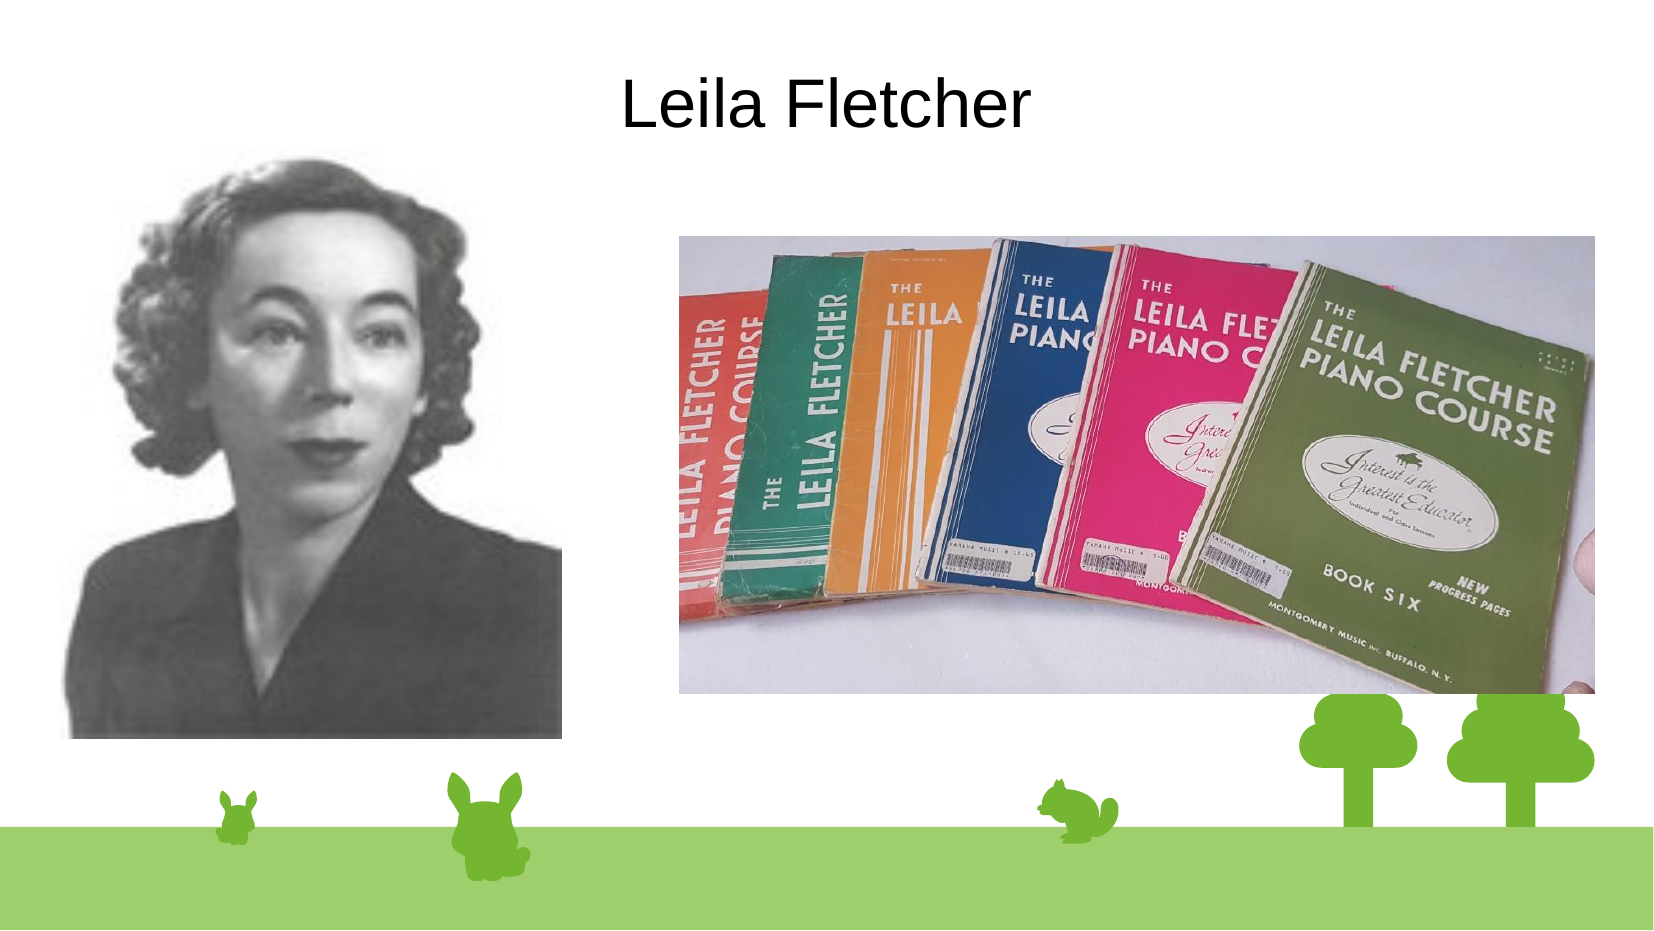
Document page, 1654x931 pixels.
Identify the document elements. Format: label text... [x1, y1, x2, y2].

title Leila Fletcher [88, 29, 1565, 178]
picture [679, 236, 1595, 694]
picture [59, 147, 562, 739]
